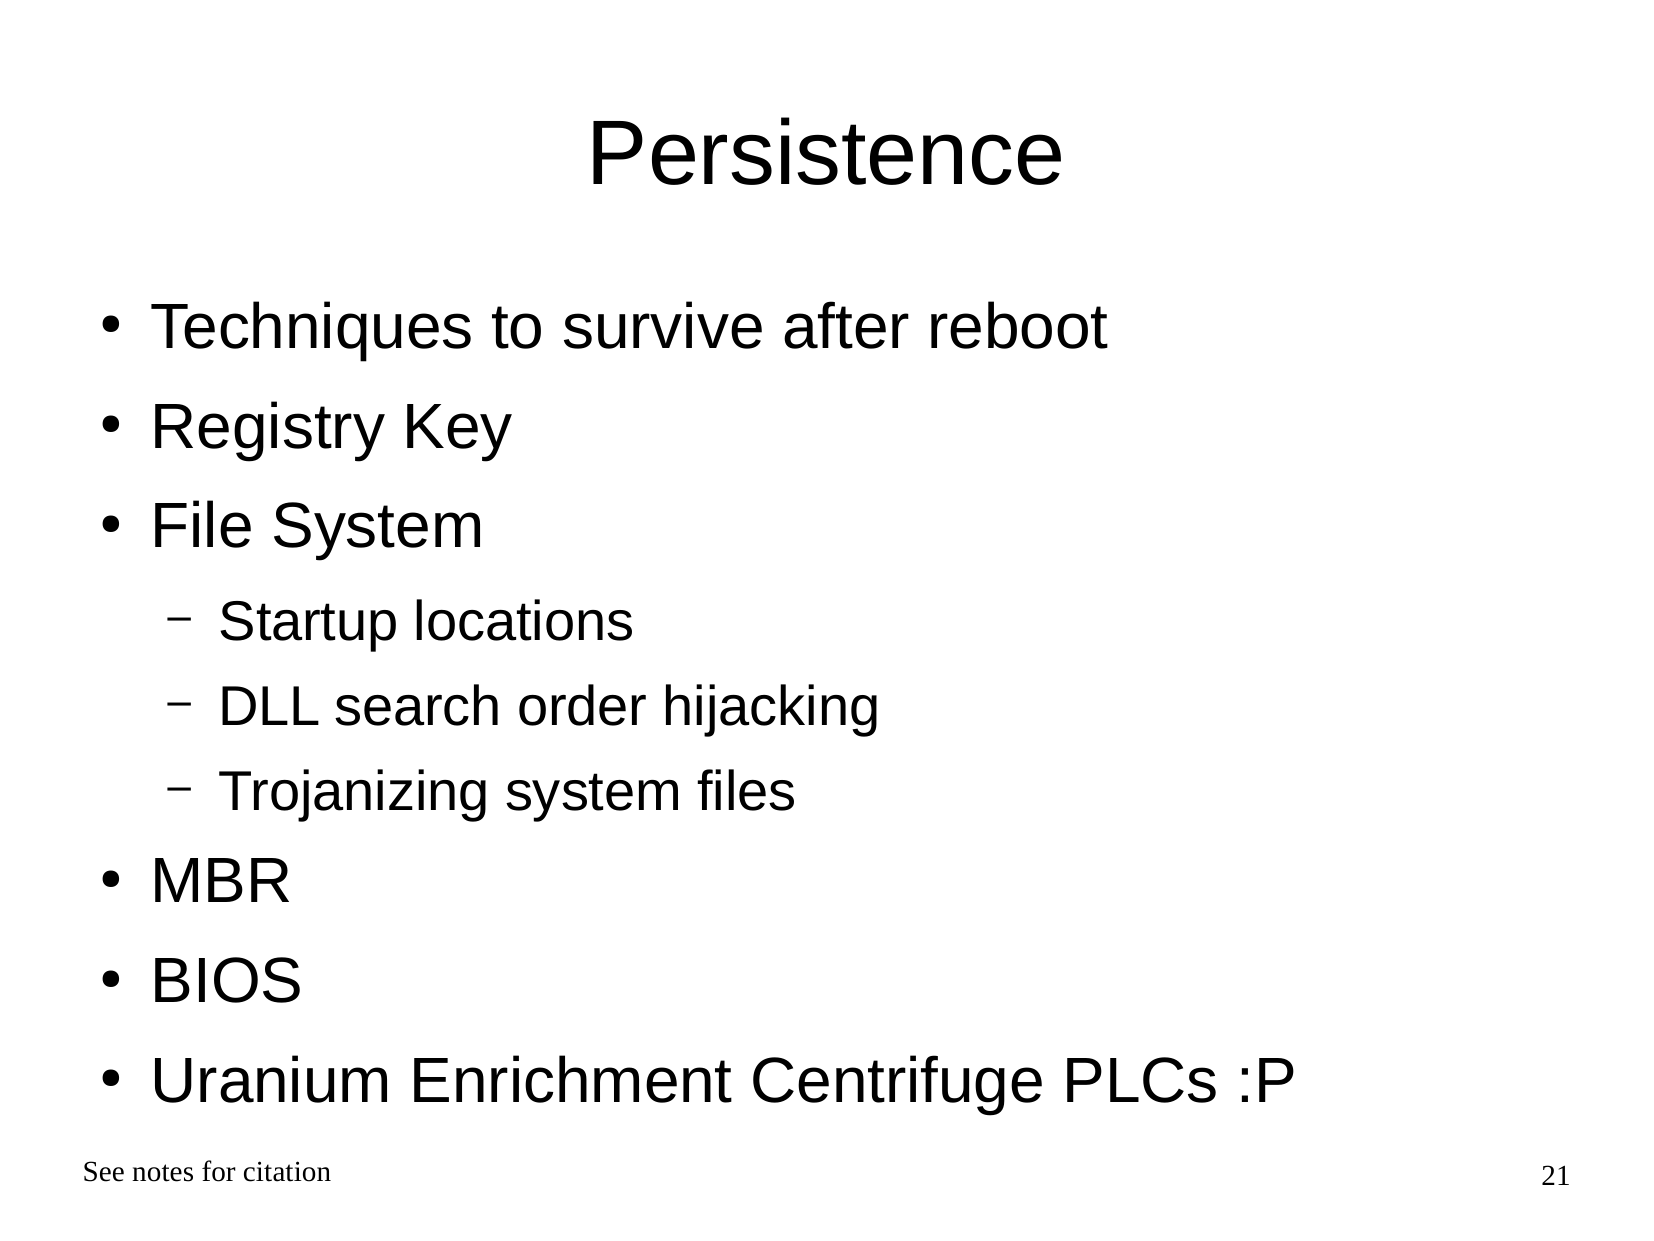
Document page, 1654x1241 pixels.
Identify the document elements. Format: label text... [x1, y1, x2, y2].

list Techniques to survive after reboot Registry Key File System Startup locations DLL search order hijacking Trojanizing system files MBR BIOS Uranium Enrichment Centrifuge PLCs :P [82, 290, 1576, 1126]
title Persistence [82, 49, 1571, 257]
